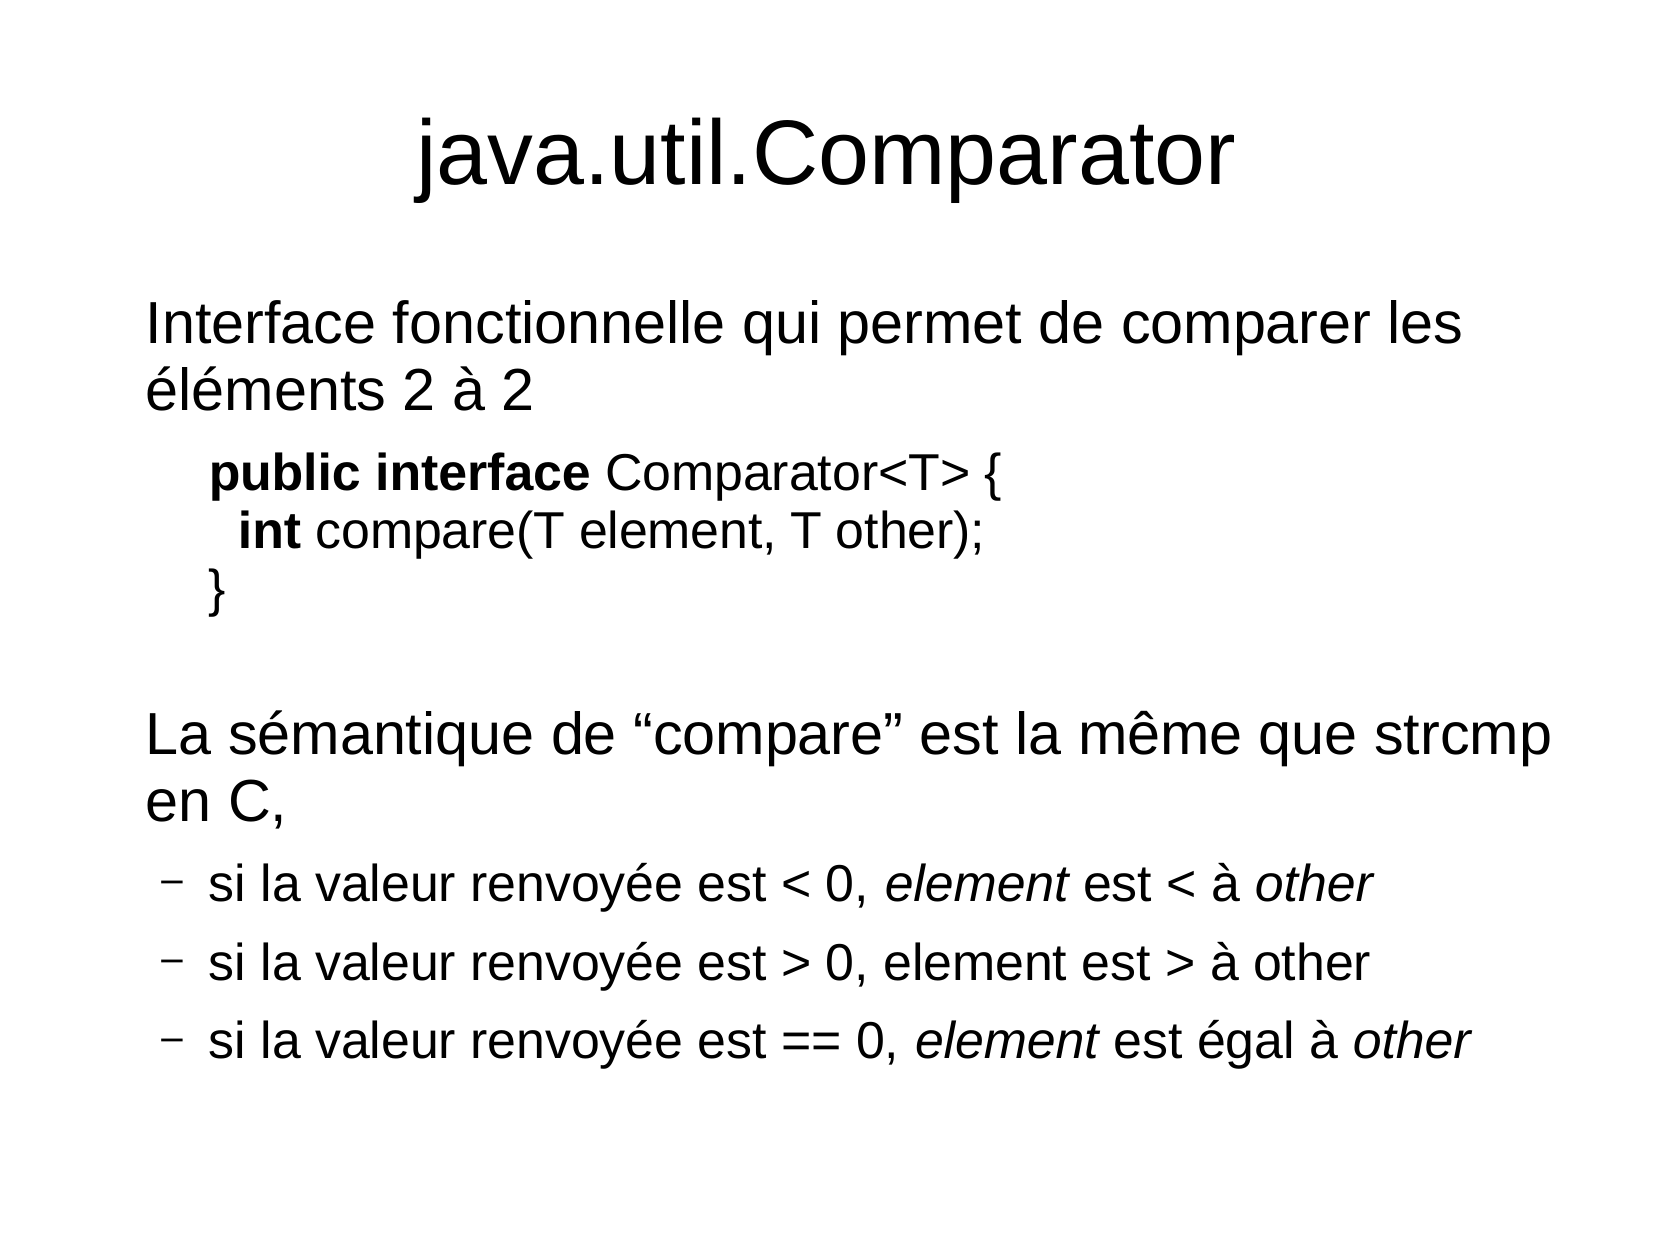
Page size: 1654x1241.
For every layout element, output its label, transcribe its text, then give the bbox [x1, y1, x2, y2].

list Interface fonctionnelle qui permet de comparer les éléments 2 à 2 public interface Comparator<T> { int compare(T element, T other); } La sémantique de “compare” est la même que strcmp en C, si la valeur renvoyée est < 0, element est < à other si la valeur renvoyée est > 0, element est > à other si la valeur renvoyée est == 0, element est égal à other [82, 290, 1571, 1081]
title java.util.Comparator [82, 49, 1571, 257]
